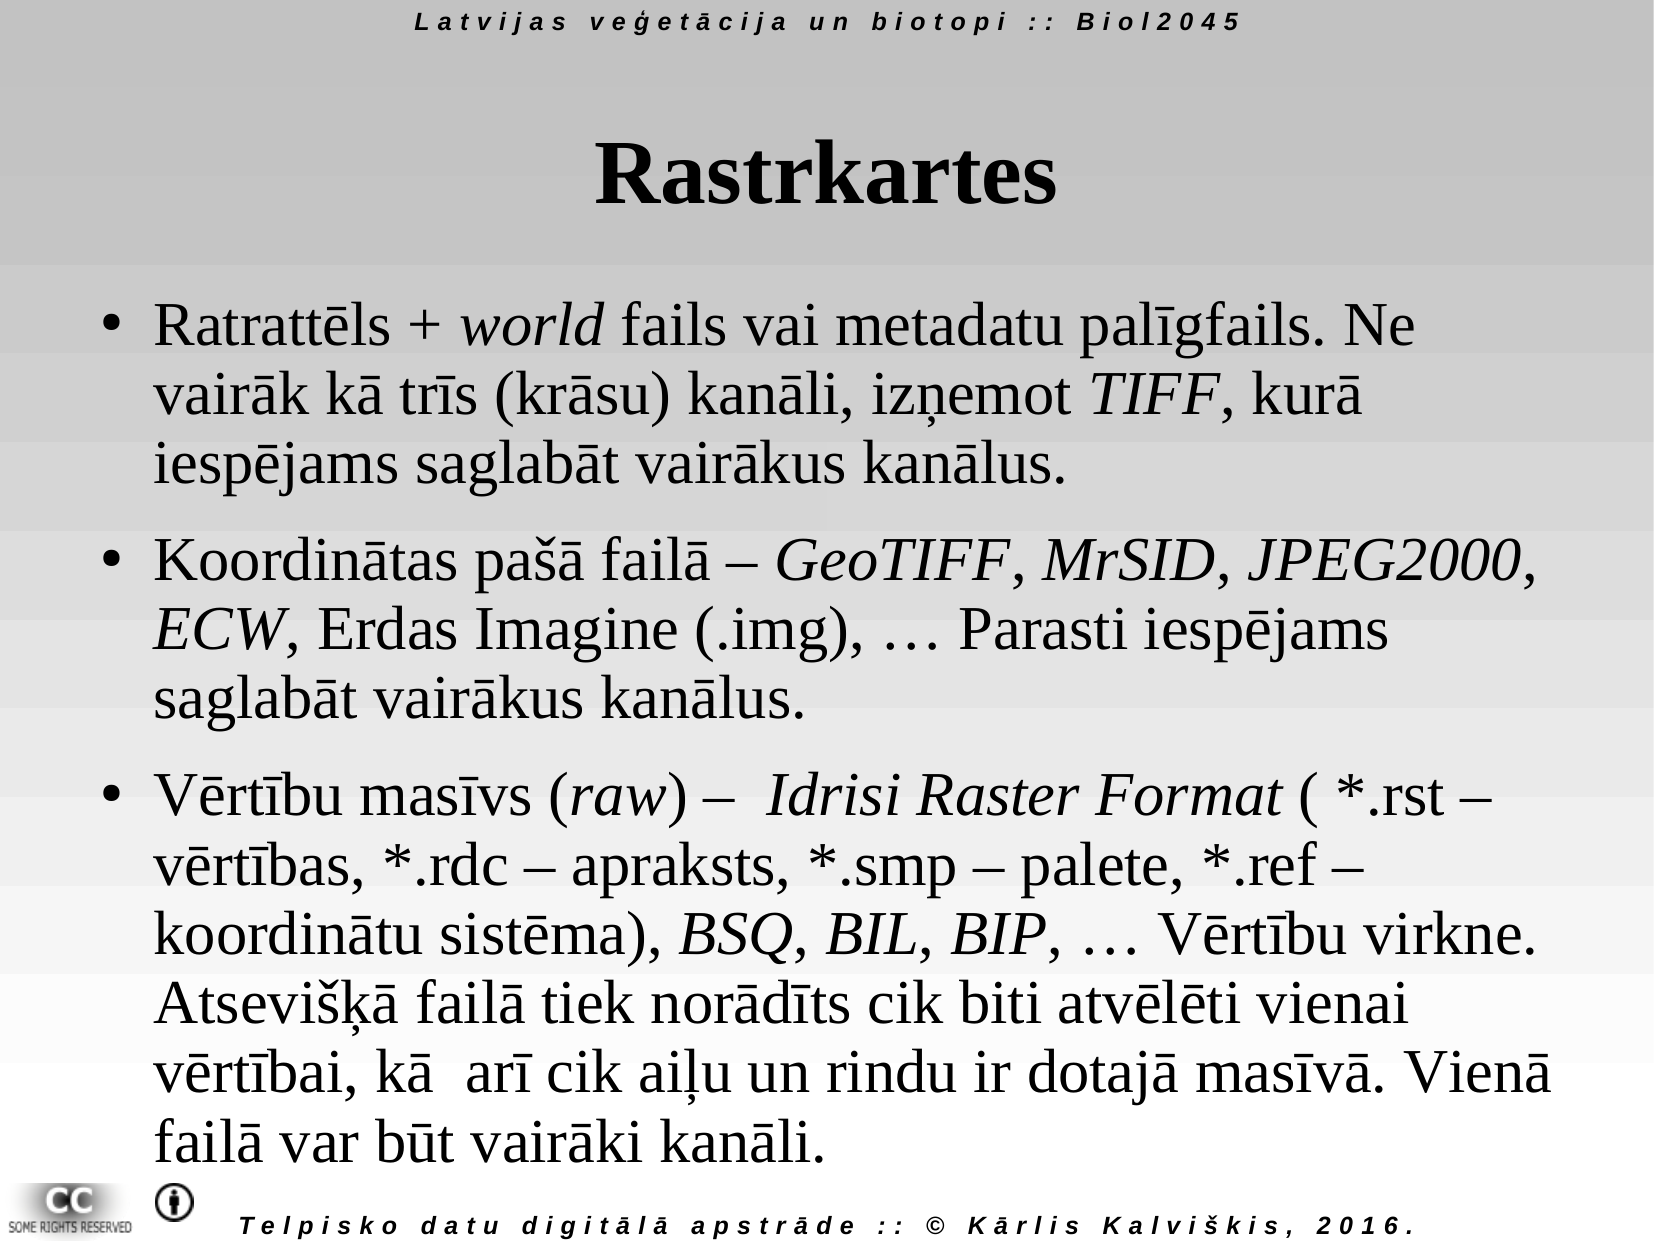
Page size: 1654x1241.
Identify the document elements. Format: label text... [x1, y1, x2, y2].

picture [0, 0, 1654, 1241]
title Rastrkartes [29, 49, 1625, 296]
list Ratrattēls + world fails vai metadatu palīgfails. Ne vairāk kā trīs (krāsu) kanāli, izņemot TIFF, kurā iespējams saglabāt vairākus kanālus. Koordinātas pašā failā – GeoTIFF, MrSID, JPEG2000, ECW, Erdas Imagine (.img), … Parasti iespējams saglabāt vairākus kanālus. Vērtību masīvs (raw) – Idrisi Raster Format ( *.rst – vērtības, *.rdc – apraksts, *.smp – palete, *.ref – koordinātu sistēma), BSQ, BIL, BIP, … Vērtību virkne. Atsevišķā failā tiek norādīts cik biti atvēlēti vienai vērtībai, kā arī cik aiļu un rindu ir dotajā masīvā. Vienā failā var būt vairāki kanāli. [82, 289, 1571, 1176]
